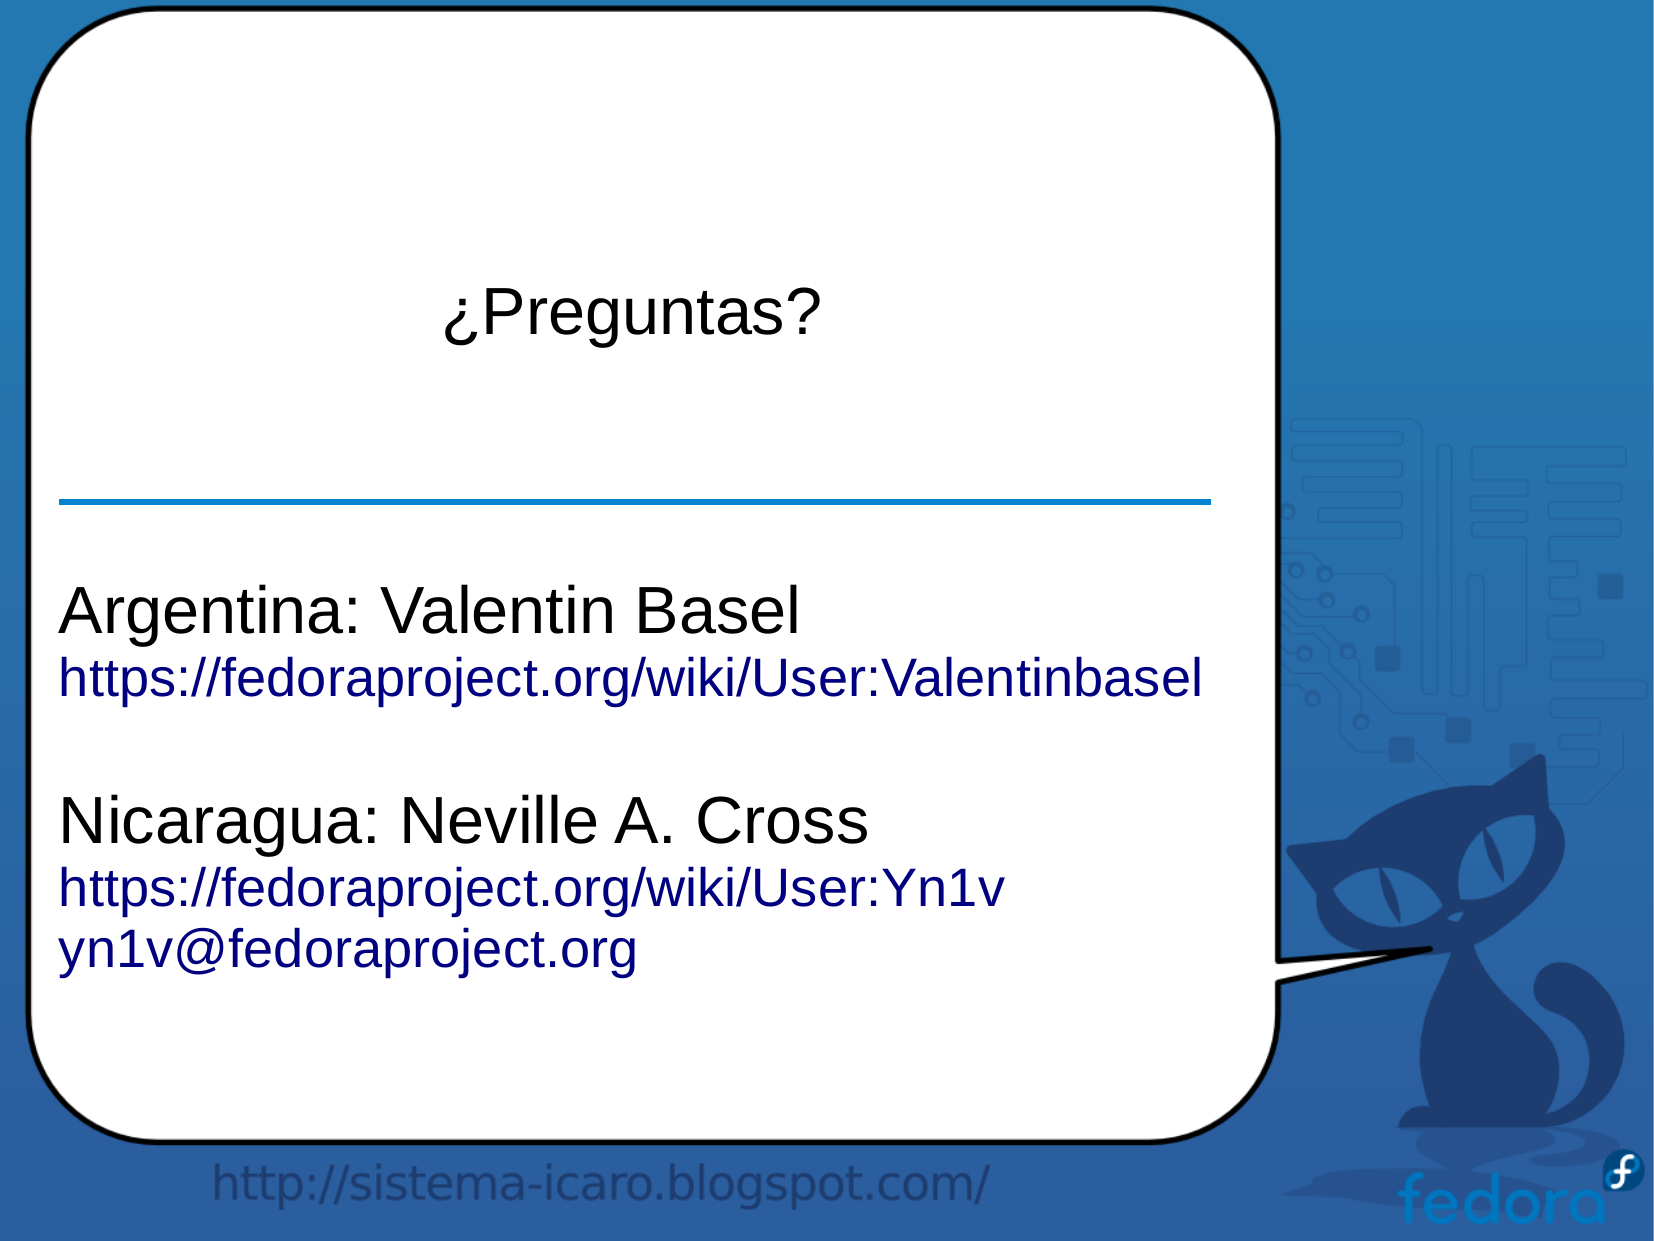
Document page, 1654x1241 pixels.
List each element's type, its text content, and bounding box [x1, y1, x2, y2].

subtitle ¿Preguntas? Argentina: Valentin Basel https://fedoraproject.org/wiki/User:Valentinbasel Nicaragua: Neville A. Cross https://fedoraproject.org/wiki/User:Yn1v yn1v@fedoraproject.org [59, 49, 1270, 1115]
picture [0, 0, 1654, 1241]
